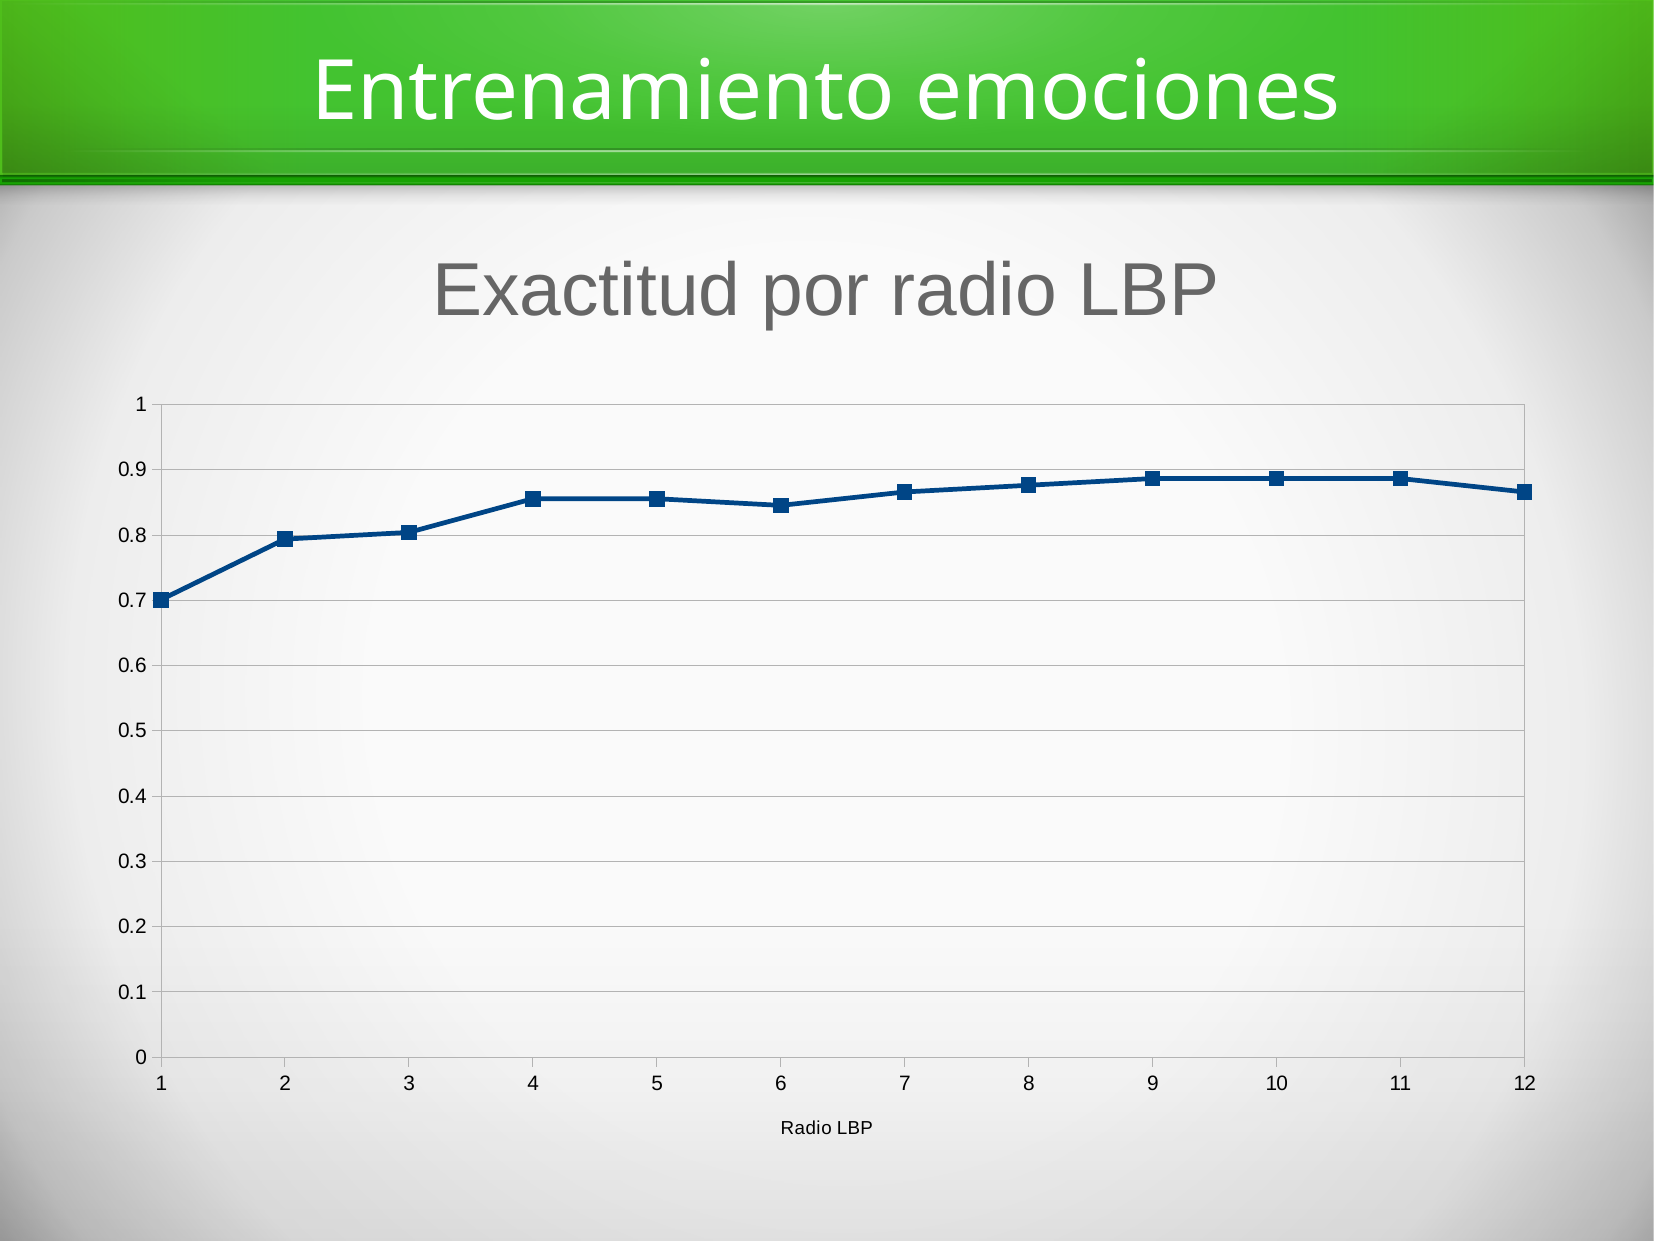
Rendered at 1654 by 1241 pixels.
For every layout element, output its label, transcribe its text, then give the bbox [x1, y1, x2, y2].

text_box Exactitud por radio LBP [82, 248, 1570, 422]
picture [0, 0, 1654, 1241]
chart [88, 377, 1565, 1170]
title Entrenamiento emociones [82, 17, 1571, 166]
